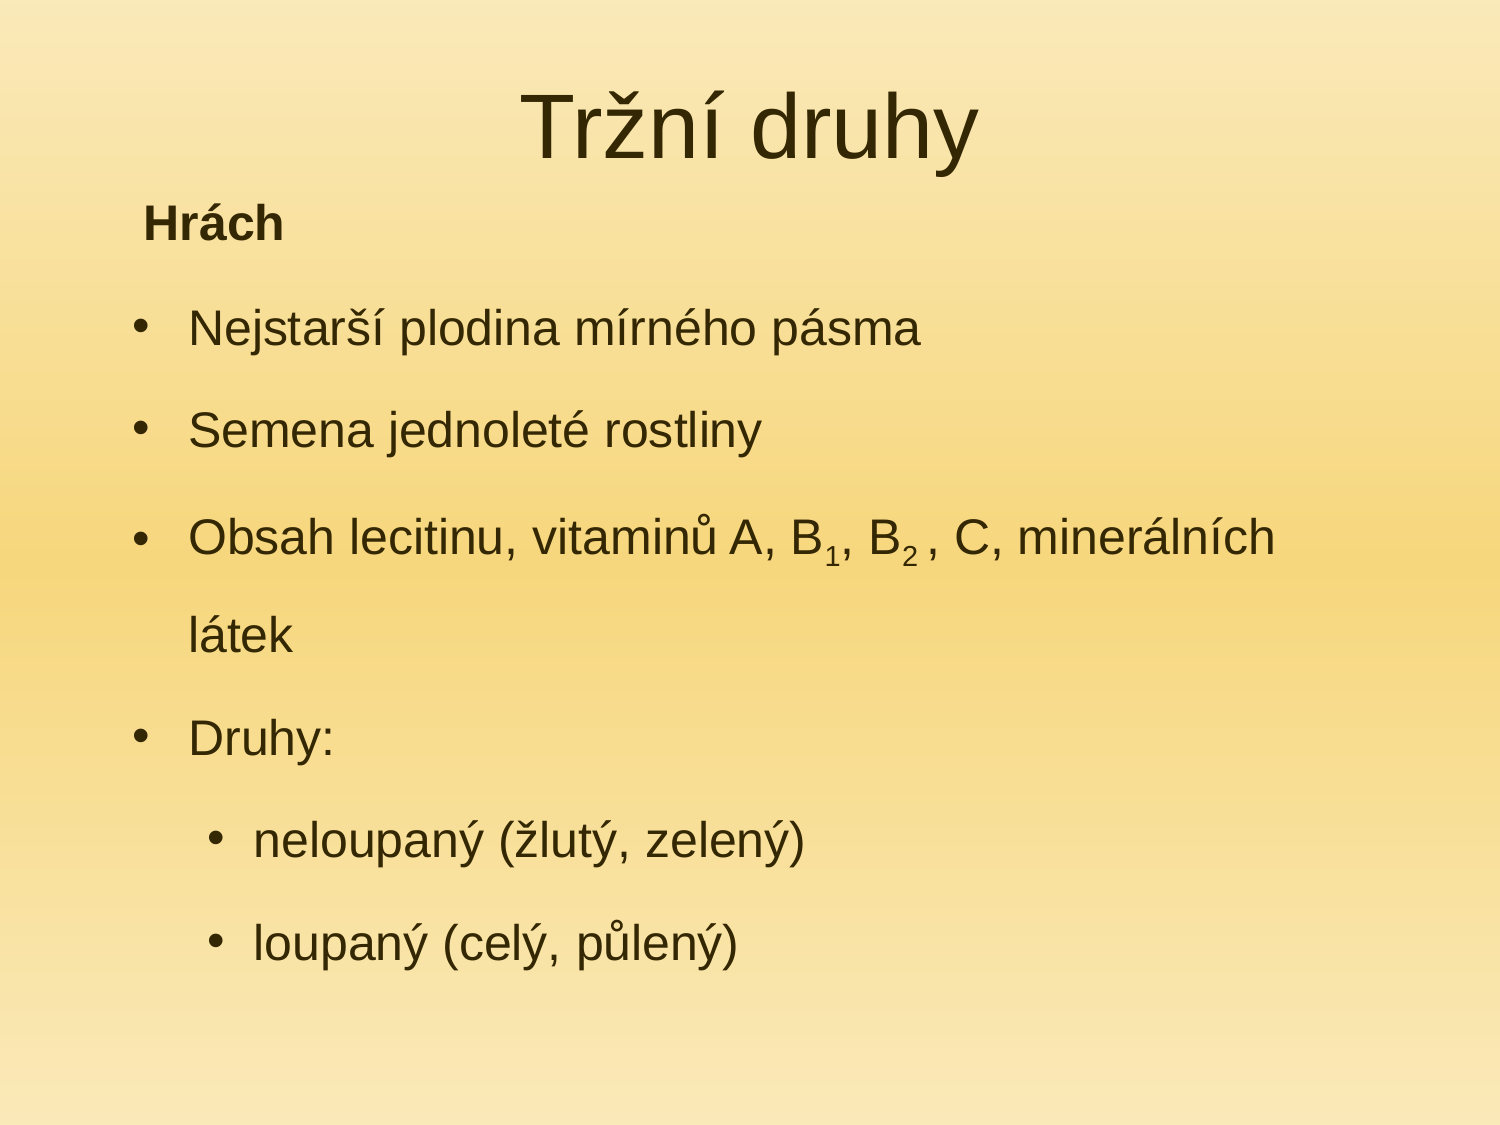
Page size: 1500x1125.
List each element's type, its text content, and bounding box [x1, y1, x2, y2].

list Nejstarší plodina mírného pásma Semena jednoleté rostliny Obsah lecitinu, vitaminů A, B1, B2 , C, minerálních látek Druhy: neloupaný (žlutý, zelený) loupaný (celý, půlený) [117, 257, 1331, 1059]
title Tržní druhy [75, 45, 1426, 200]
list Hrách [128, 182, 748, 257]
